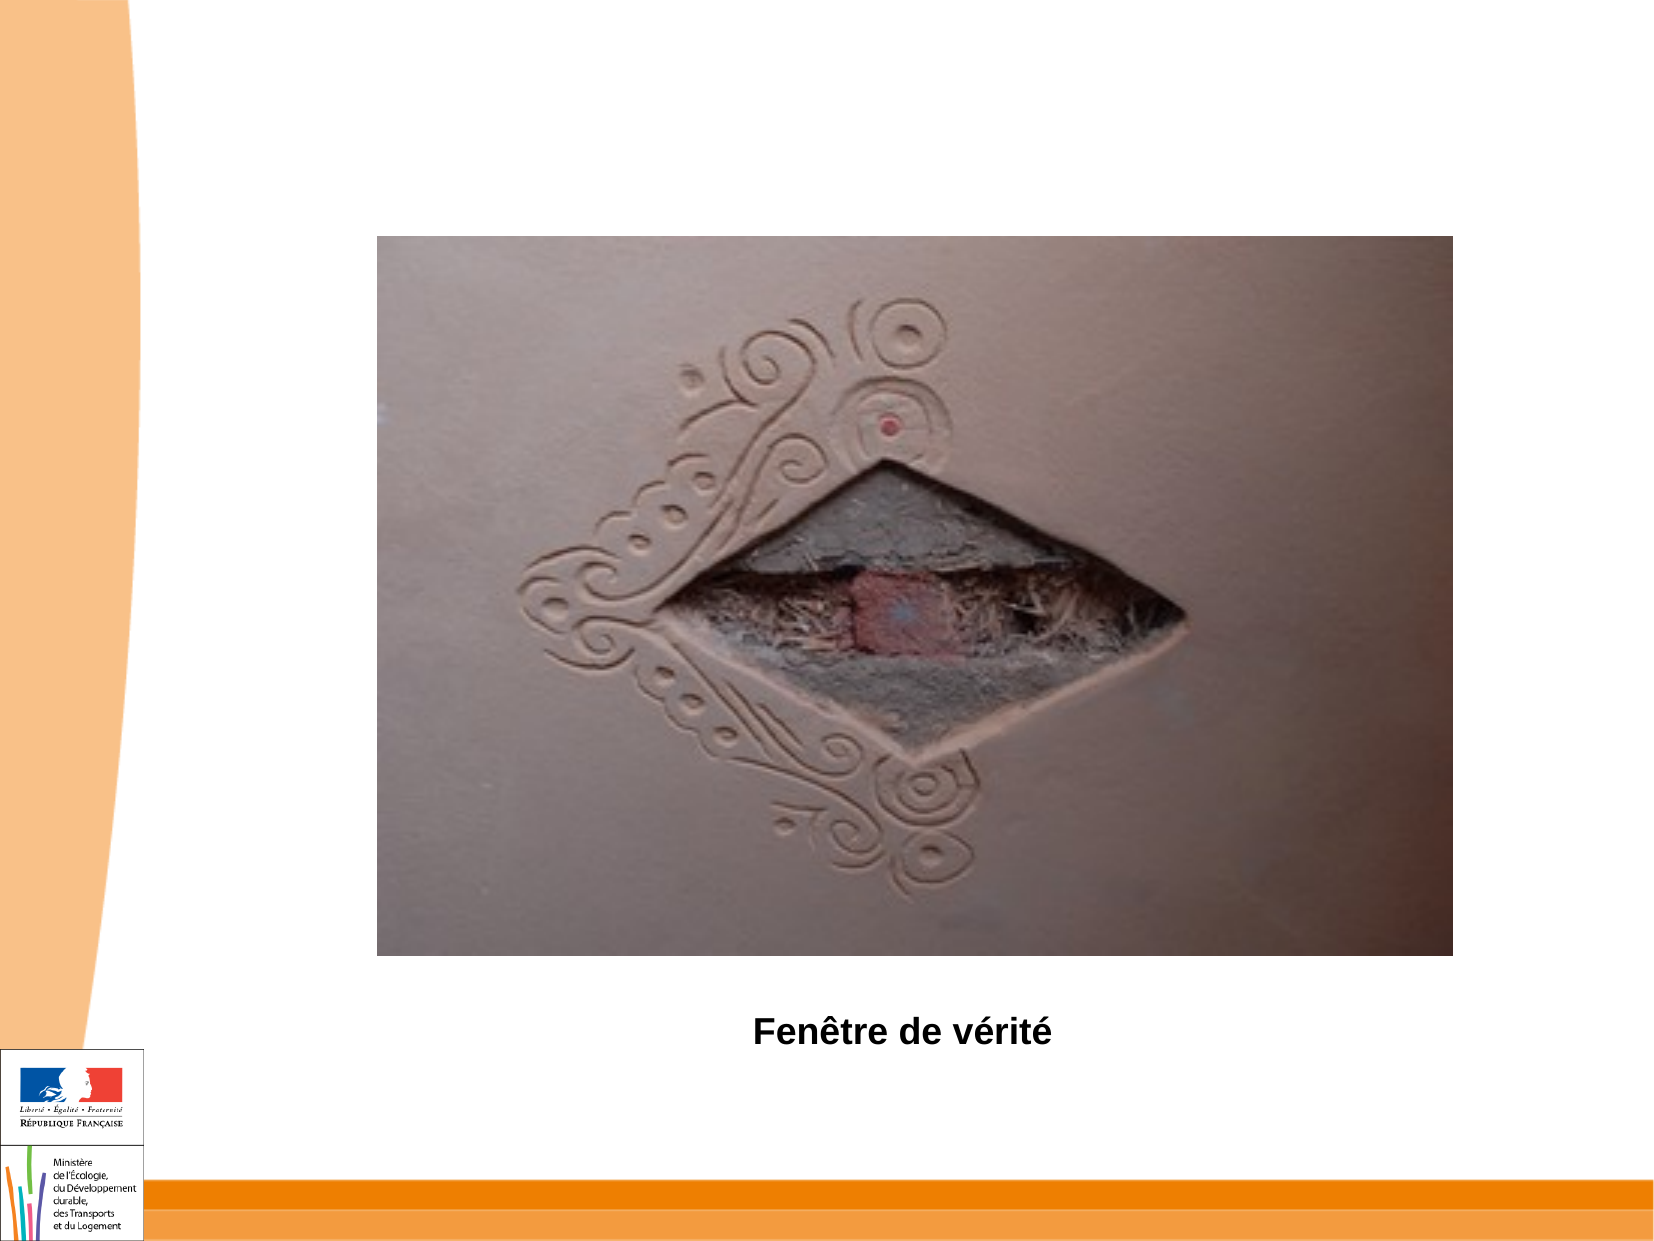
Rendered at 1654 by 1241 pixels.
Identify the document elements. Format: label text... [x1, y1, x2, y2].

text_box Fenêtre de vérité [738, 1003, 1270, 1093]
picture [0, 0, 1654, 1241]
